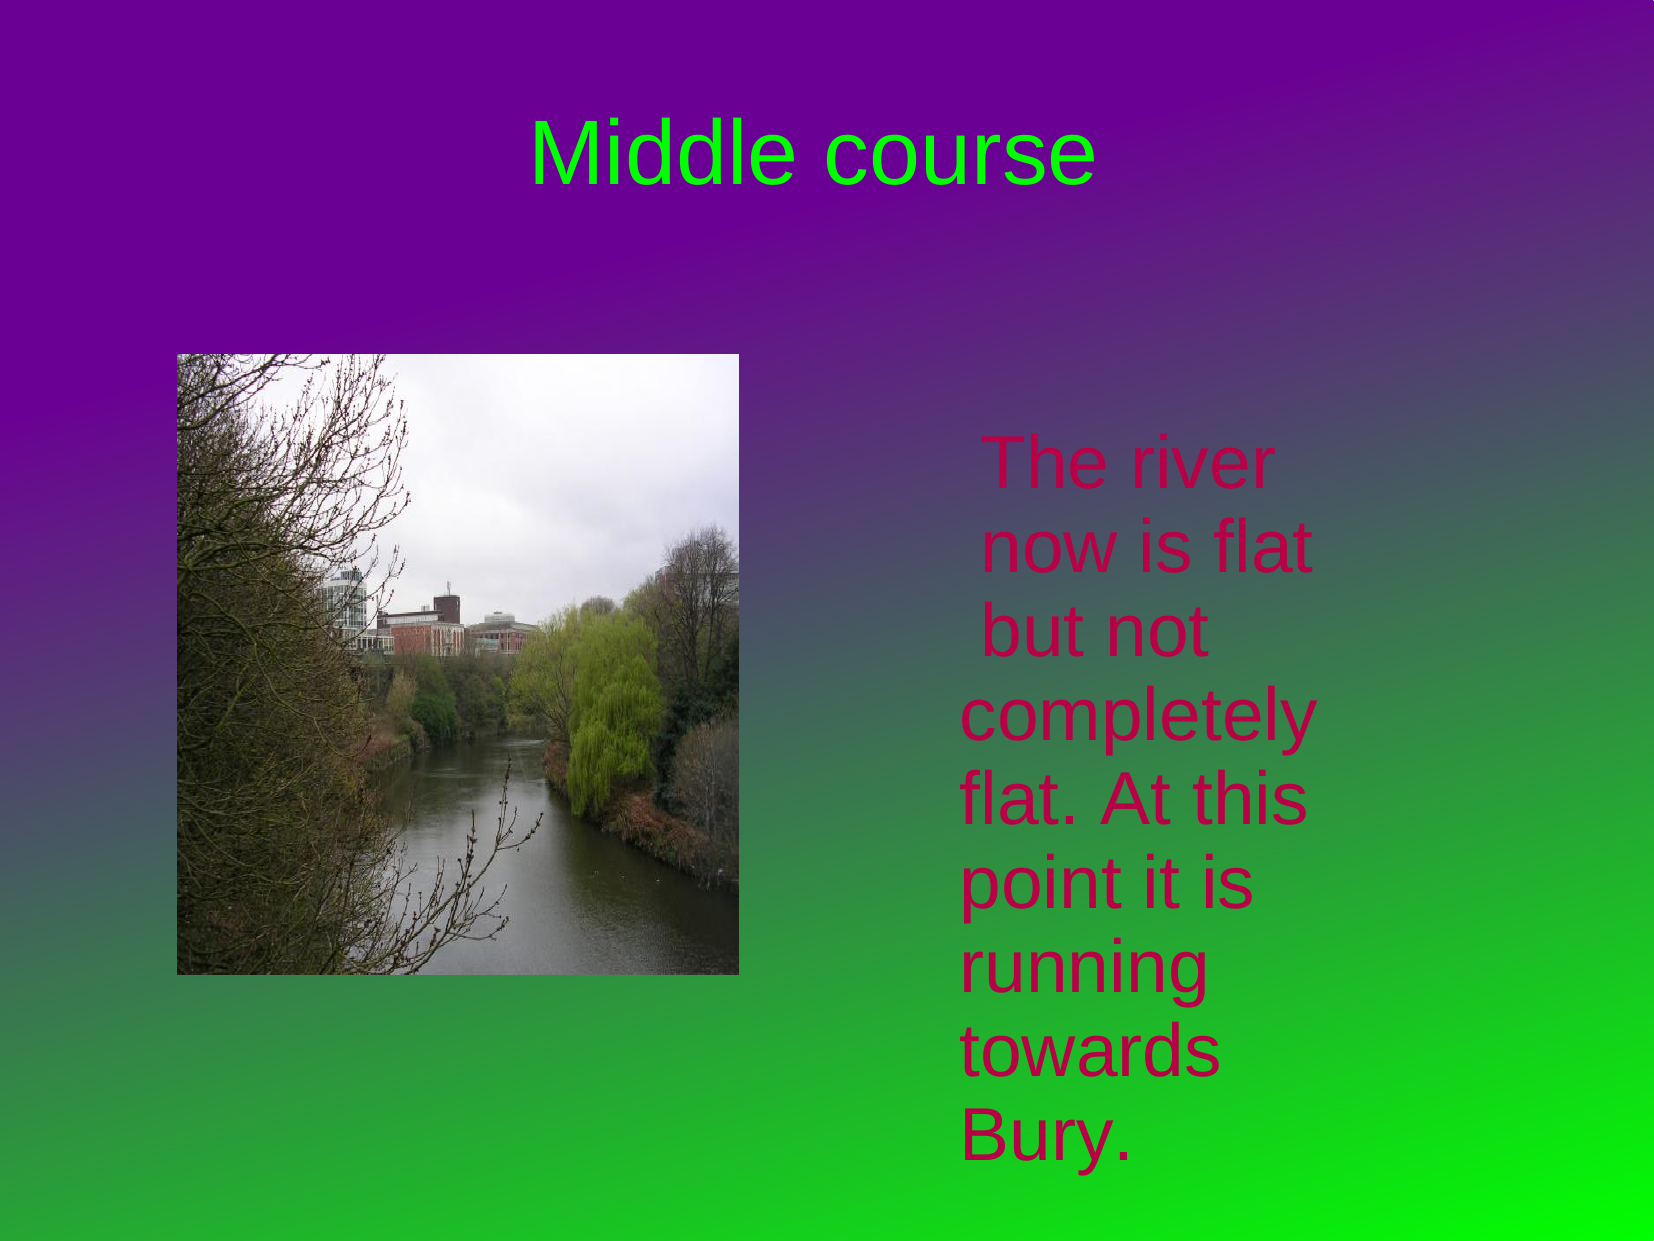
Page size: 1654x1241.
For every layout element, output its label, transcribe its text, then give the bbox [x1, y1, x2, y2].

title Middle course [82, 49, 1571, 257]
picture [177, 354, 739, 975]
text_box The river now is flat but not completely flat. At this point it is running towards Bury. [944, 413, 1418, 1184]
